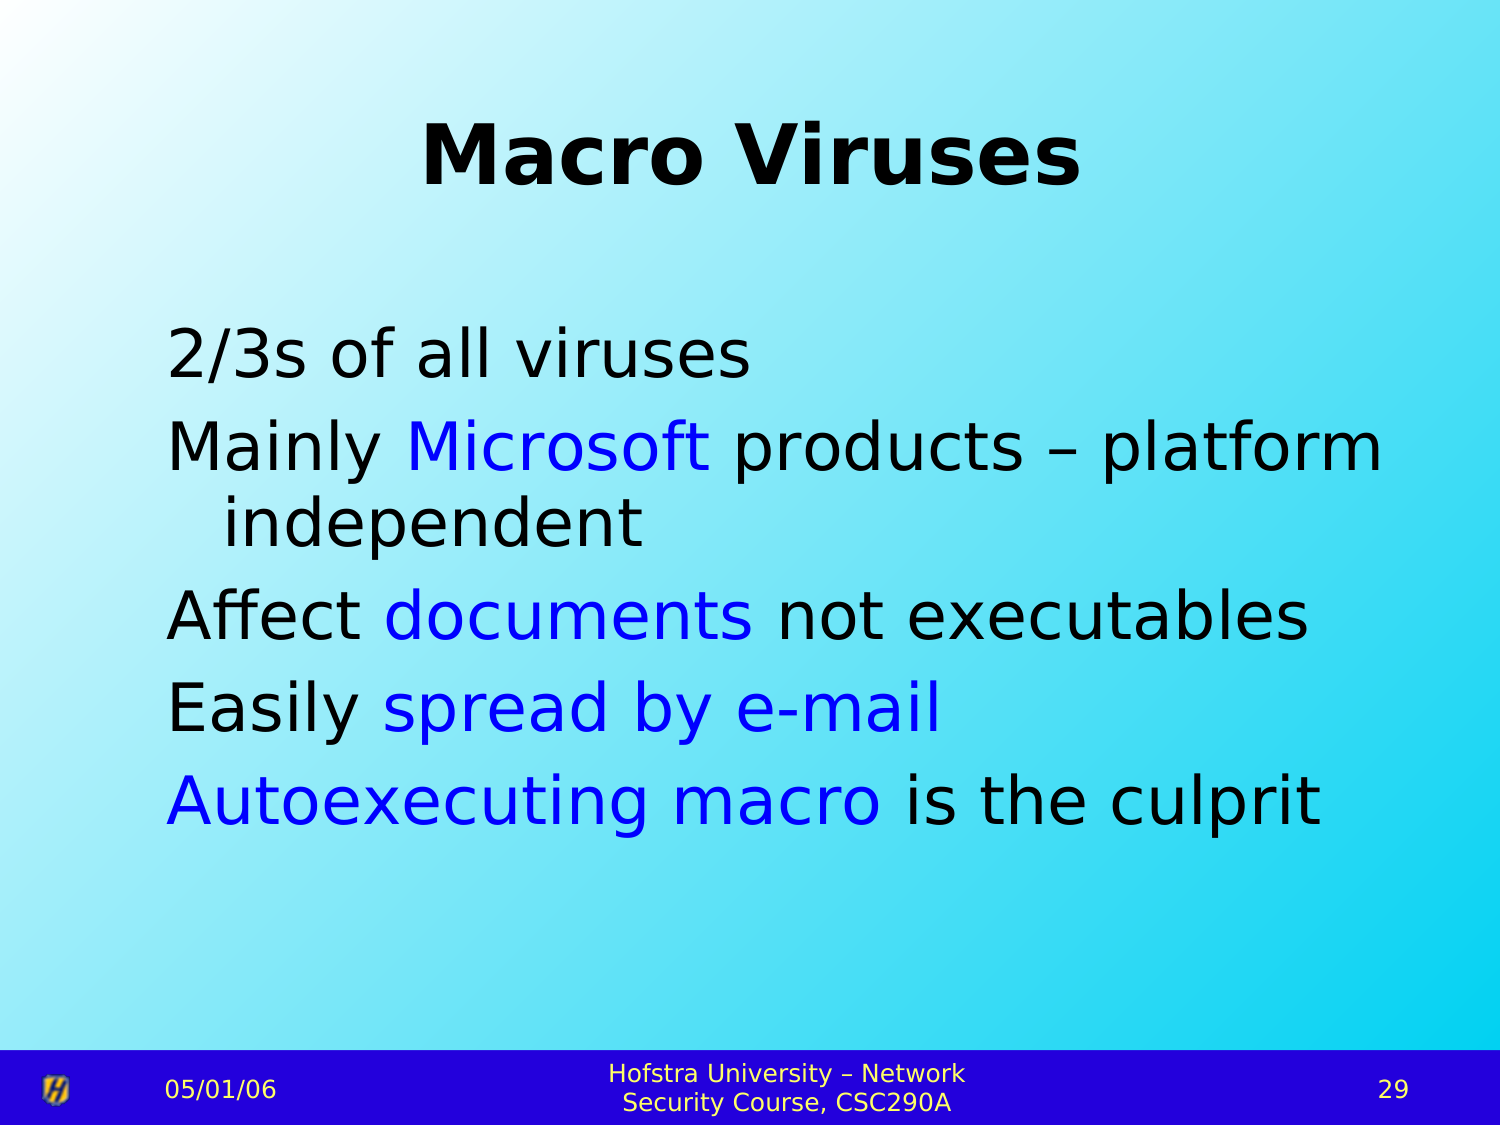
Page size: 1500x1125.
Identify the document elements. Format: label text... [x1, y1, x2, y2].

list 2/3s of all viruses Mainly Microsoft products – platform independent Affect documents not executables Easily spread by e-mail Autoexecuting macro is the culprit [151, 308, 1427, 984]
title Macro Viruses [112, 95, 1391, 212]
picture [37, 1072, 76, 1110]
